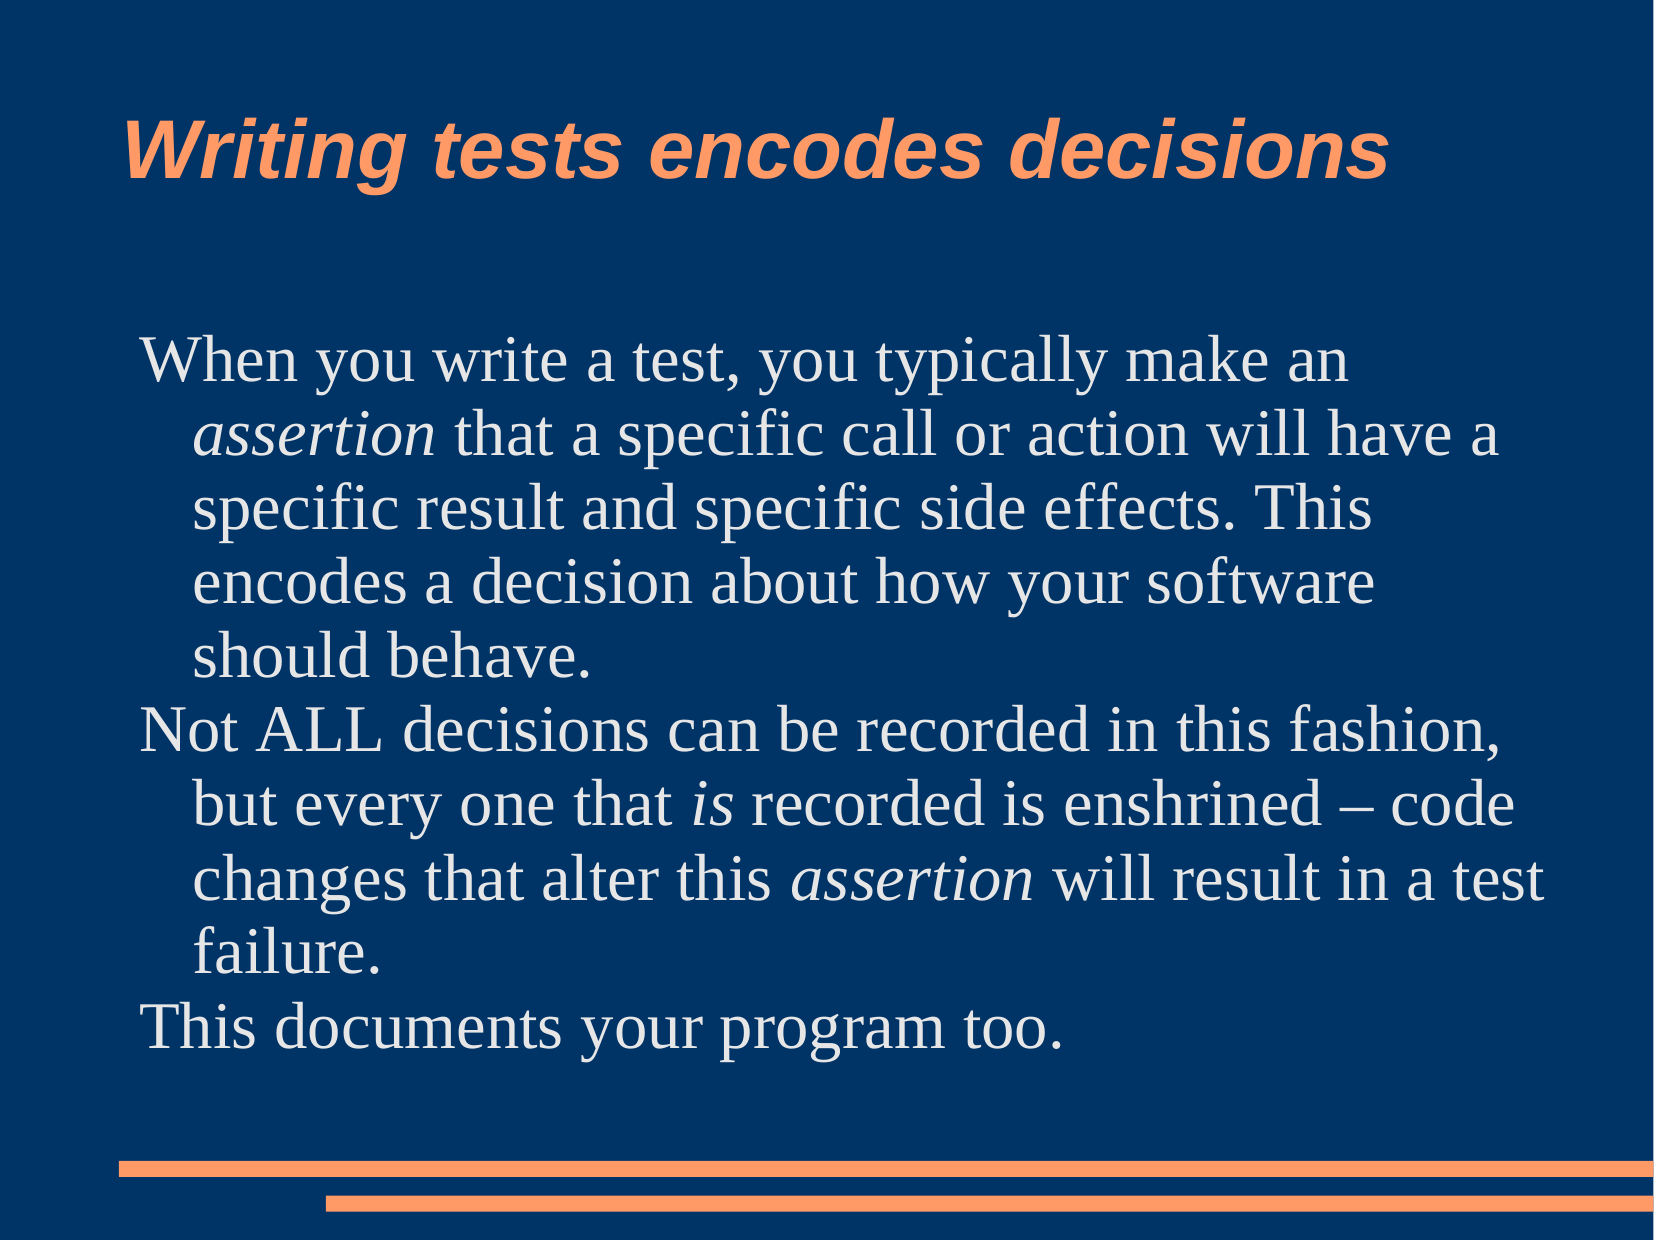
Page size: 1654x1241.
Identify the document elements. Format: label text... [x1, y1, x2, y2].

list When you write a test, you typically make an assertion that a specific call or action will have a specific result and specific side effects. This encodes a decision about how your software should behave. Not ALL decisions can be recorded in this fashion, but every one that is recorded is enshrined – code changes that alter this assertion will result in a test failure. This documents your program too. [121, 322, 1561, 1133]
title Writing tests encodes decisions [121, 46, 1534, 254]
